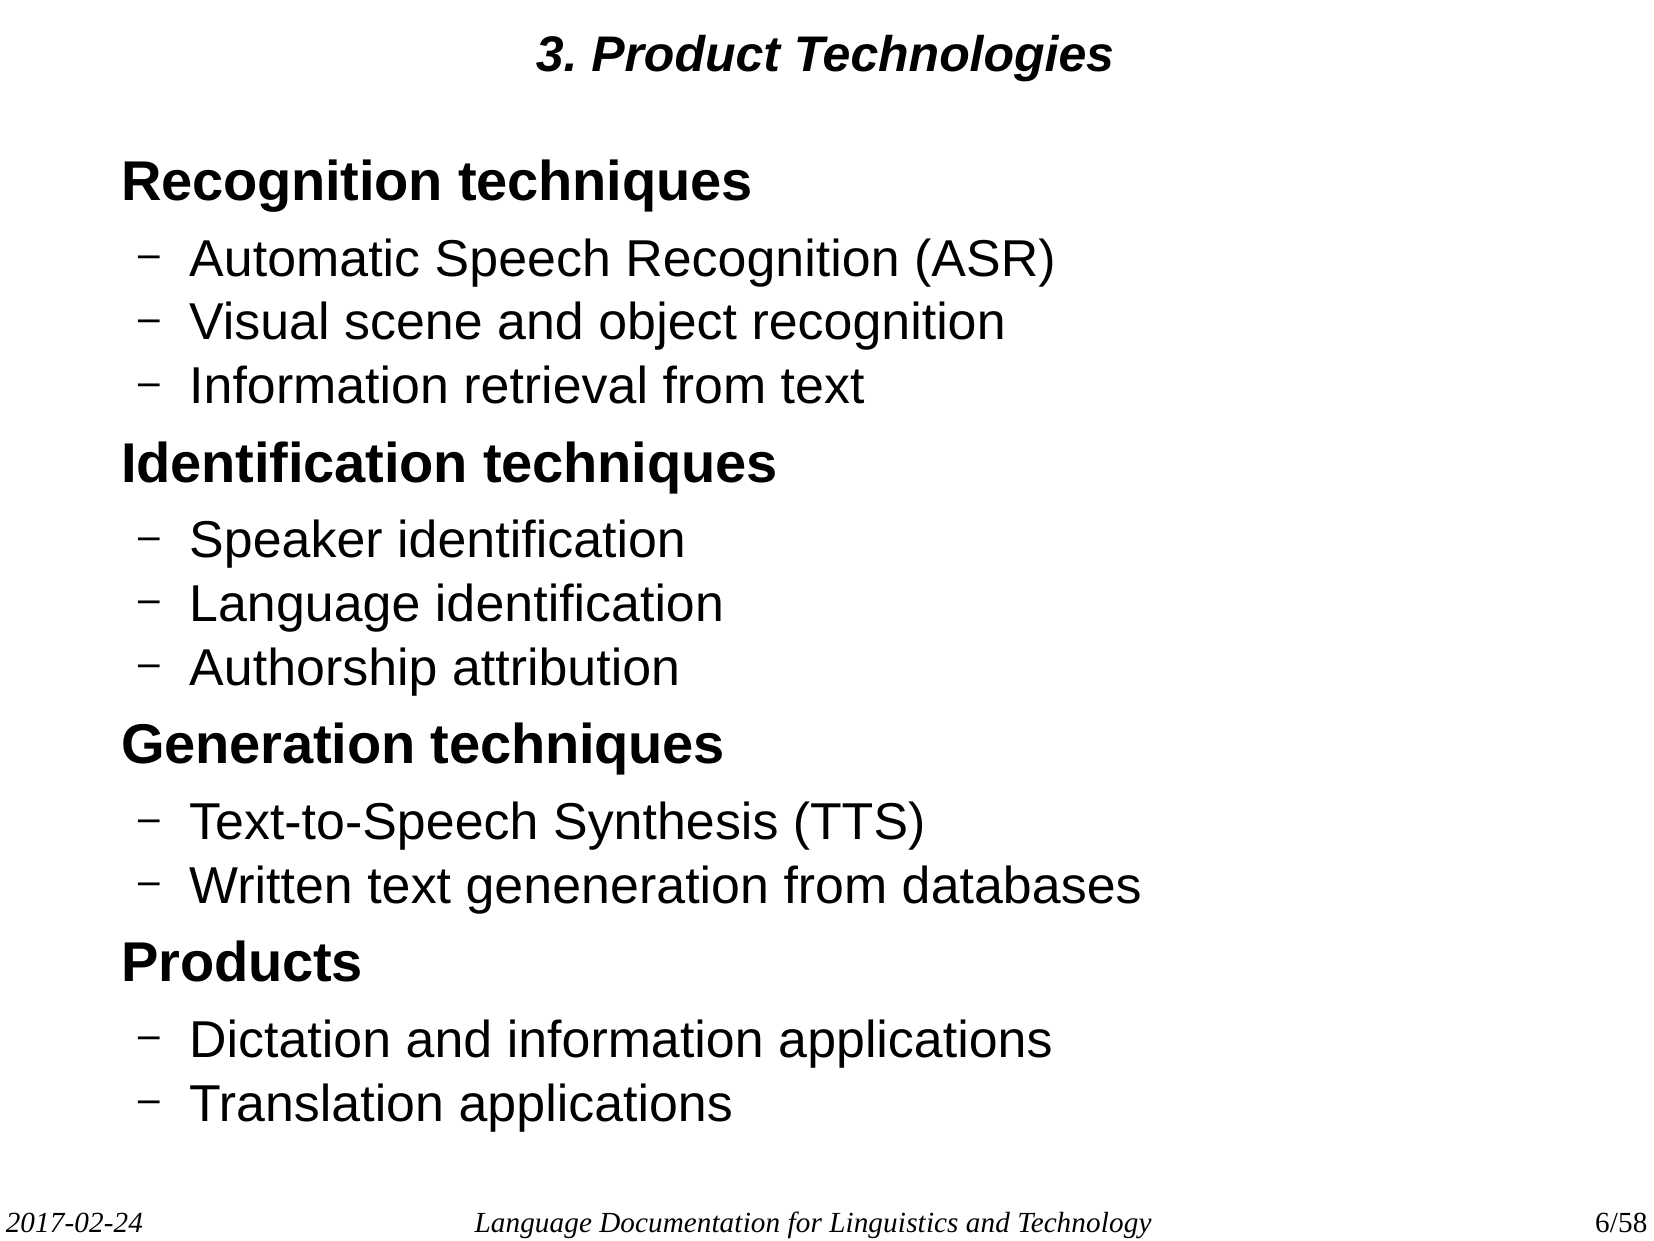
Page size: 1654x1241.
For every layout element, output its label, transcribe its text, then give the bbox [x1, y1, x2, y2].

list Recognition techniques Automatic Speech Recognition (ASR) Visual scene and object recognition Information retrieval from text Identification techniques Speaker identification Language identification Authorship attribution Generation techniques Text-to-Speech Synthesis (TTS) Written text geneneration from databases Products Dictation and information applications Translation applications [53, 150, 1651, 1141]
title 3. Product Technologies [0, 2, 1654, 106]
